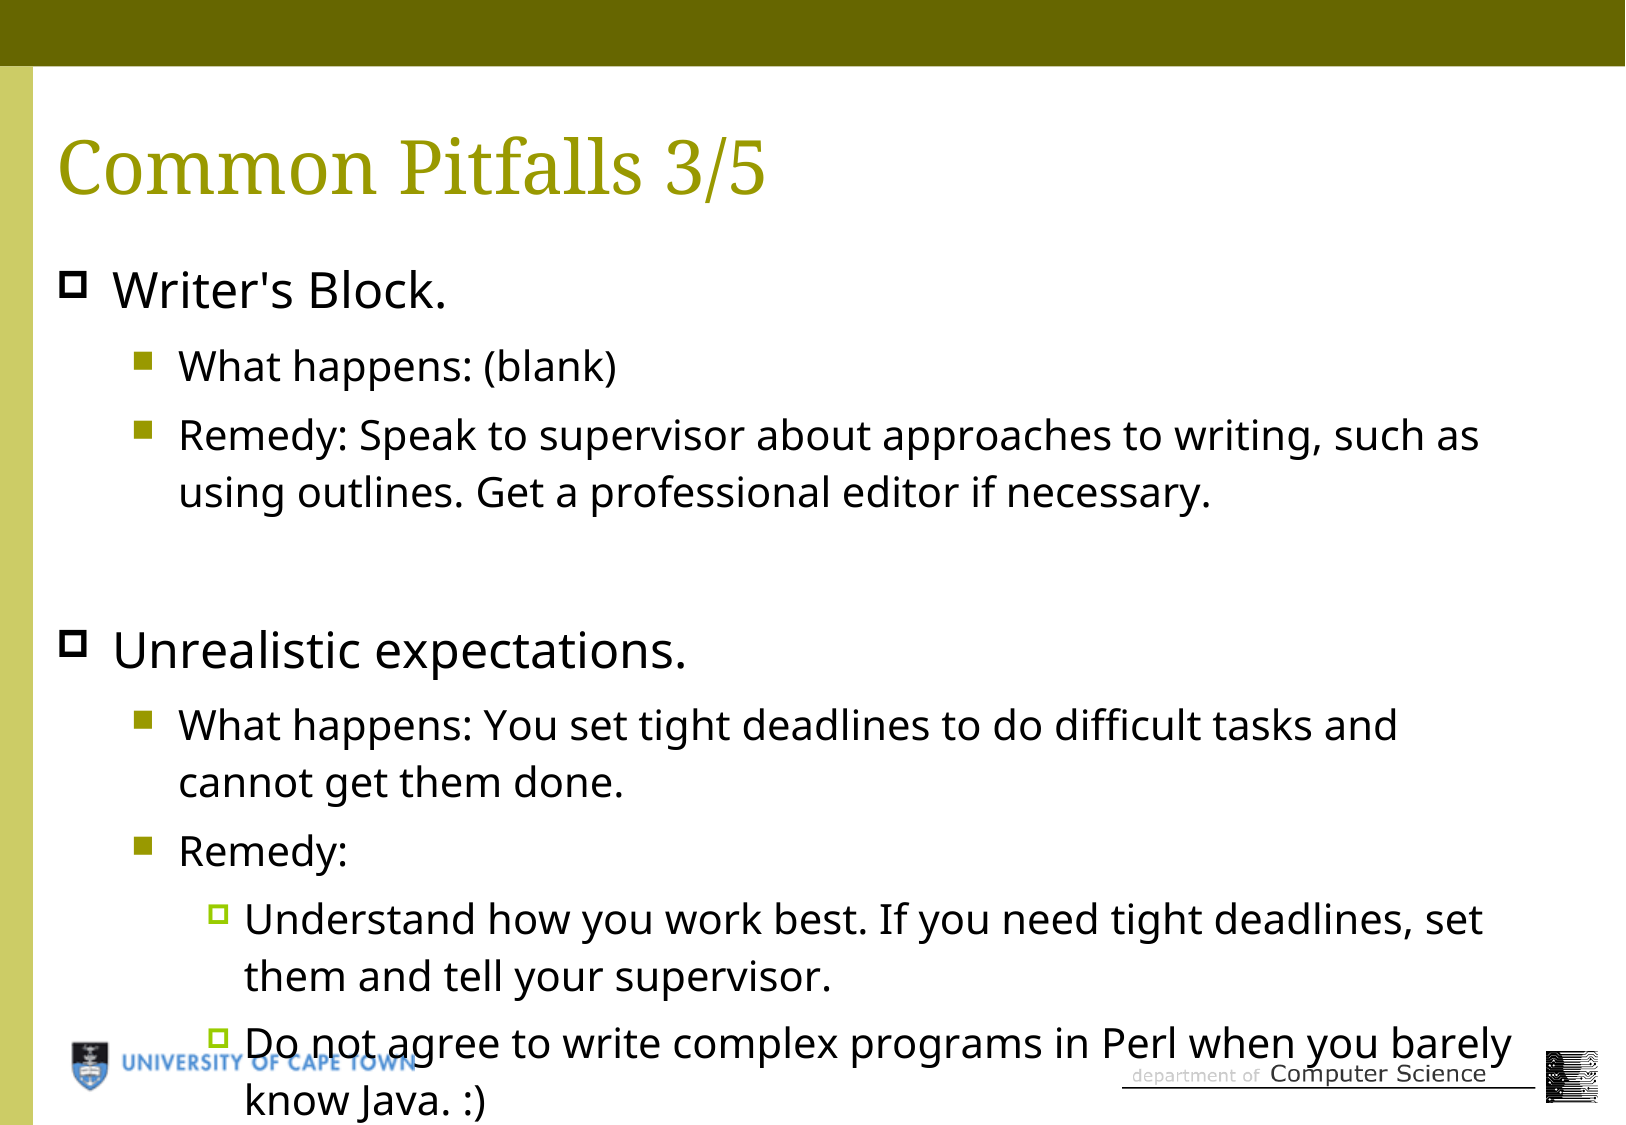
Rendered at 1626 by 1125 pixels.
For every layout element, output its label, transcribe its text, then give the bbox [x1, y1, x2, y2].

picture [273, 1095, 285, 1103]
picture [1195, 1044, 1200, 1053]
picture [393, 1047, 403, 1055]
picture [1421, 1047, 1431, 1055]
picture [1546, 1051, 1598, 1103]
picture [1122, 1044, 1536, 1092]
picture [1209, 1044, 1214, 1053]
title Common Pitfalls 3/5 [56, 109, 1543, 222]
picture [280, 1043, 293, 1055]
picture [1497, 1044, 1504, 1054]
picture [1334, 1044, 1347, 1055]
picture [297, 1095, 310, 1103]
picture [1360, 1044, 1372, 1055]
picture [61, 1043, 415, 1103]
list Writer's Block. What happens: (blank) Remedy: Speak to supervisor about approaches to writing, such as using outlines. Get a professional editor if necessary. Unrealistic expectations. What happens: You set tight deadlines to do difficult tasks and cannot get them done. Remedy: Understand how you work best. If you need tight deadlines, set them and tell your supervisor. Do not agree to write complex programs in Perl when you barely know Java. :) [56, 255, 1544, 1043]
picture [1397, 1044, 1410, 1055]
picture [1313, 1044, 1320, 1054]
picture [342, 1043, 355, 1055]
picture [251, 1043, 267, 1055]
